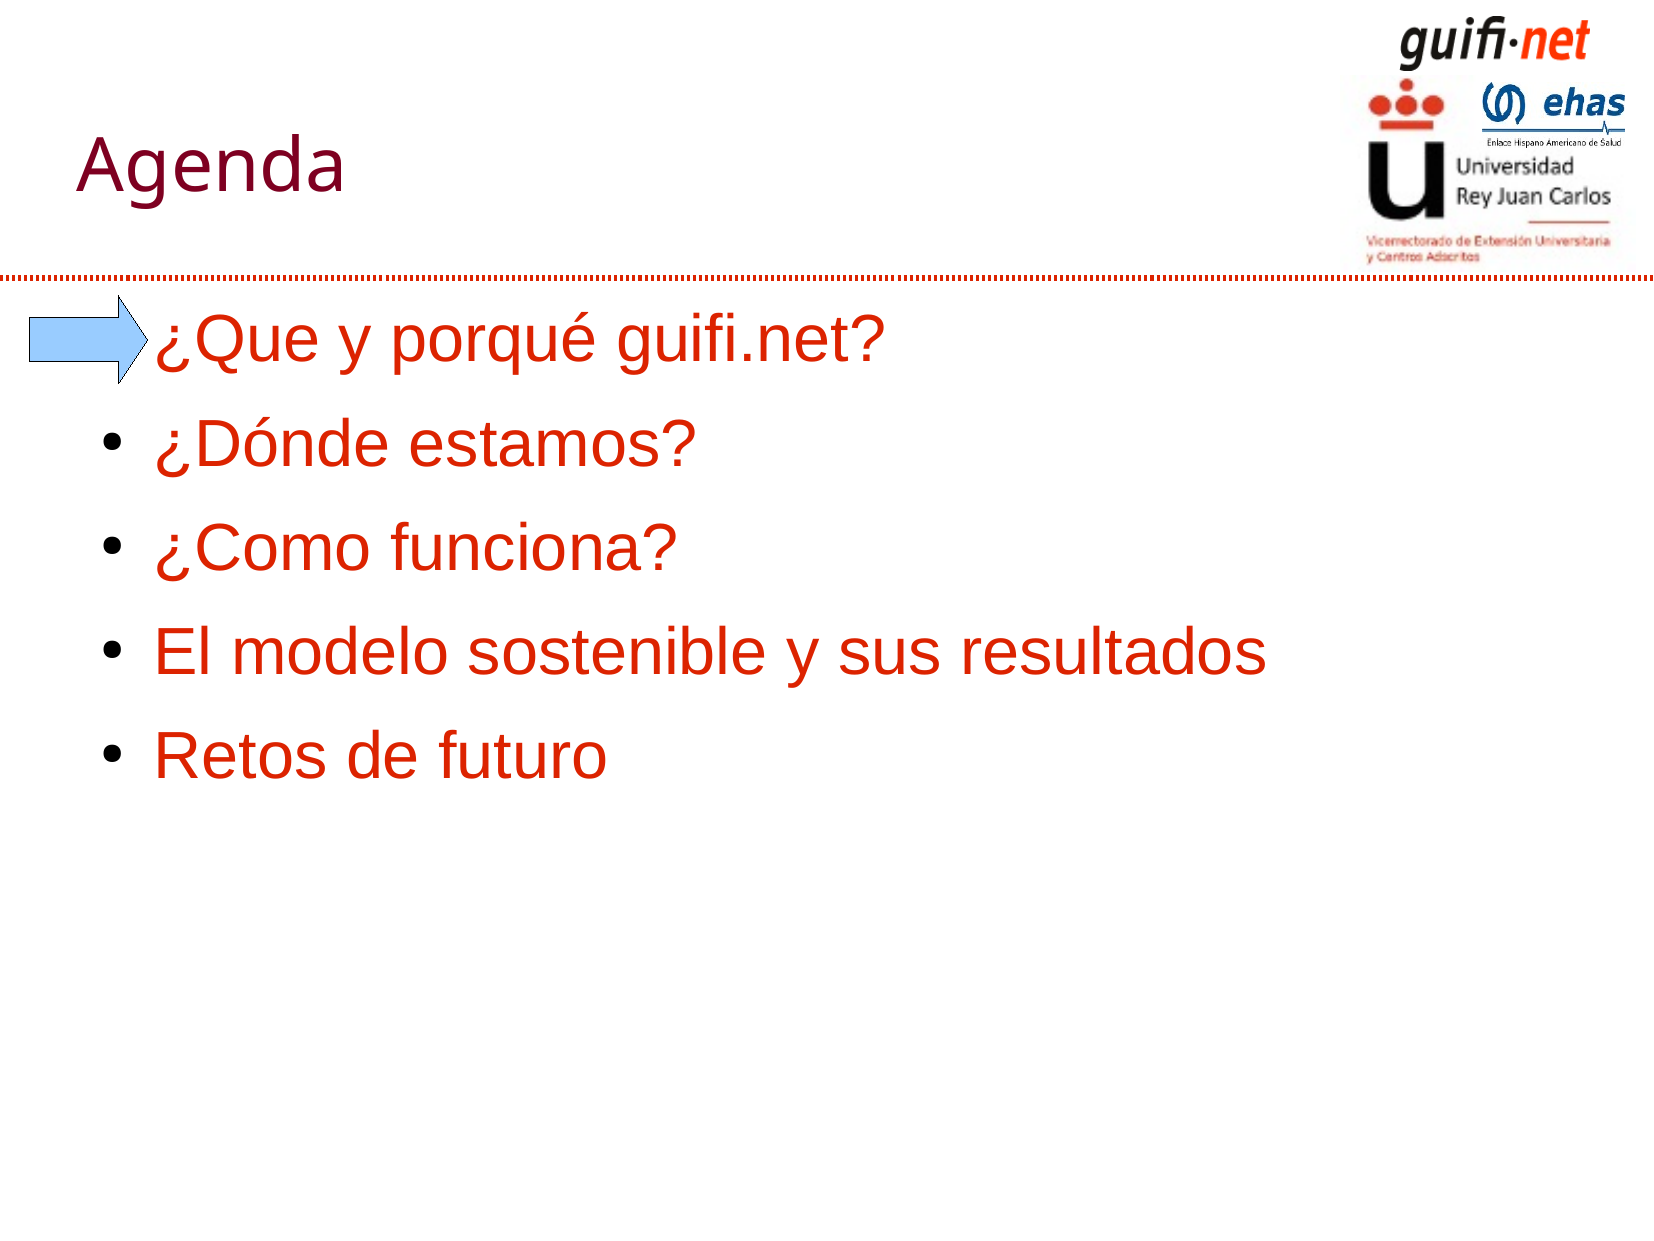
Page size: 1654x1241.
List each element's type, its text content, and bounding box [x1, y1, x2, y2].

text_box [29, 295, 148, 384]
picture [1340, 75, 1636, 272]
title Agenda [76, 66, 1093, 259]
picture [1399, 16, 1590, 71]
list ¿Que y porqué guifi.net? ¿Dónde estamos? ¿Como funciona? El modelo sostenible y sus resultados Retos de futuro [82, 301, 1571, 1105]
